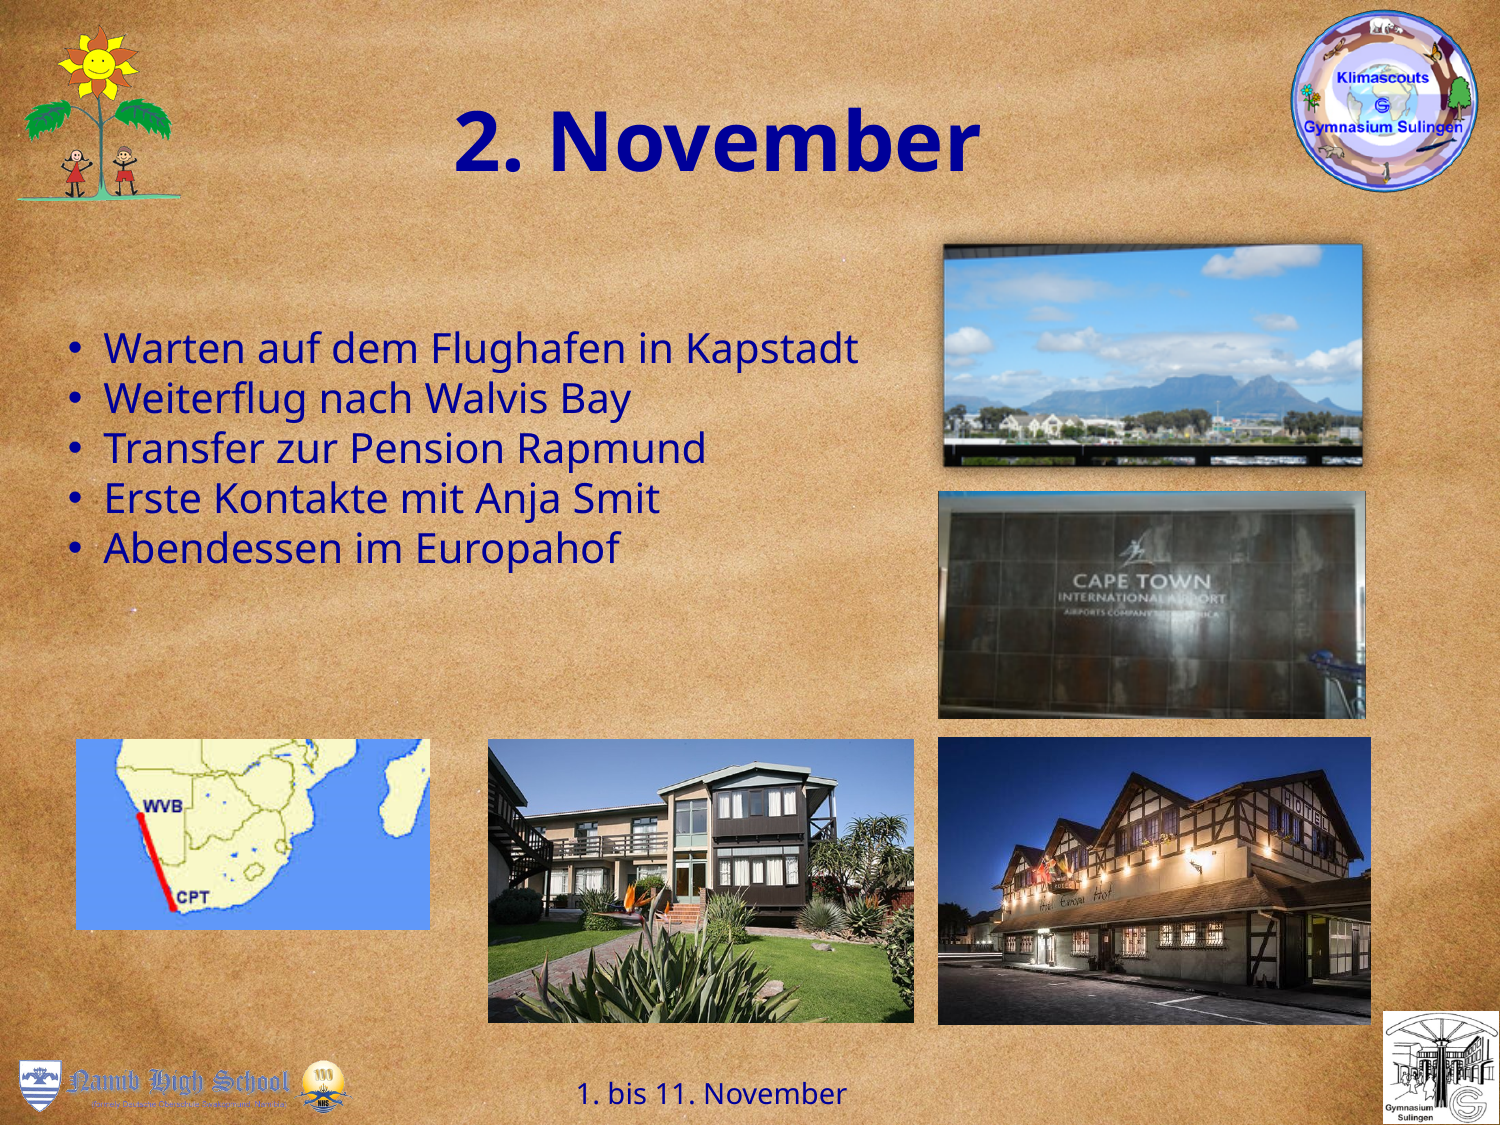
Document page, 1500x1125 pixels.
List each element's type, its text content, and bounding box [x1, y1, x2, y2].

text_box 2. November [189, 45, 1246, 233]
picture [0, 0, 1500, 1125]
text_box Warten auf dem Flughafen in Kapstadt Weiterflug nach Walvis Bay Transfer zur Pension Rapmund Erste Kontakte mit Anja Smit Abendessen im Europahof [53, 314, 1403, 1057]
